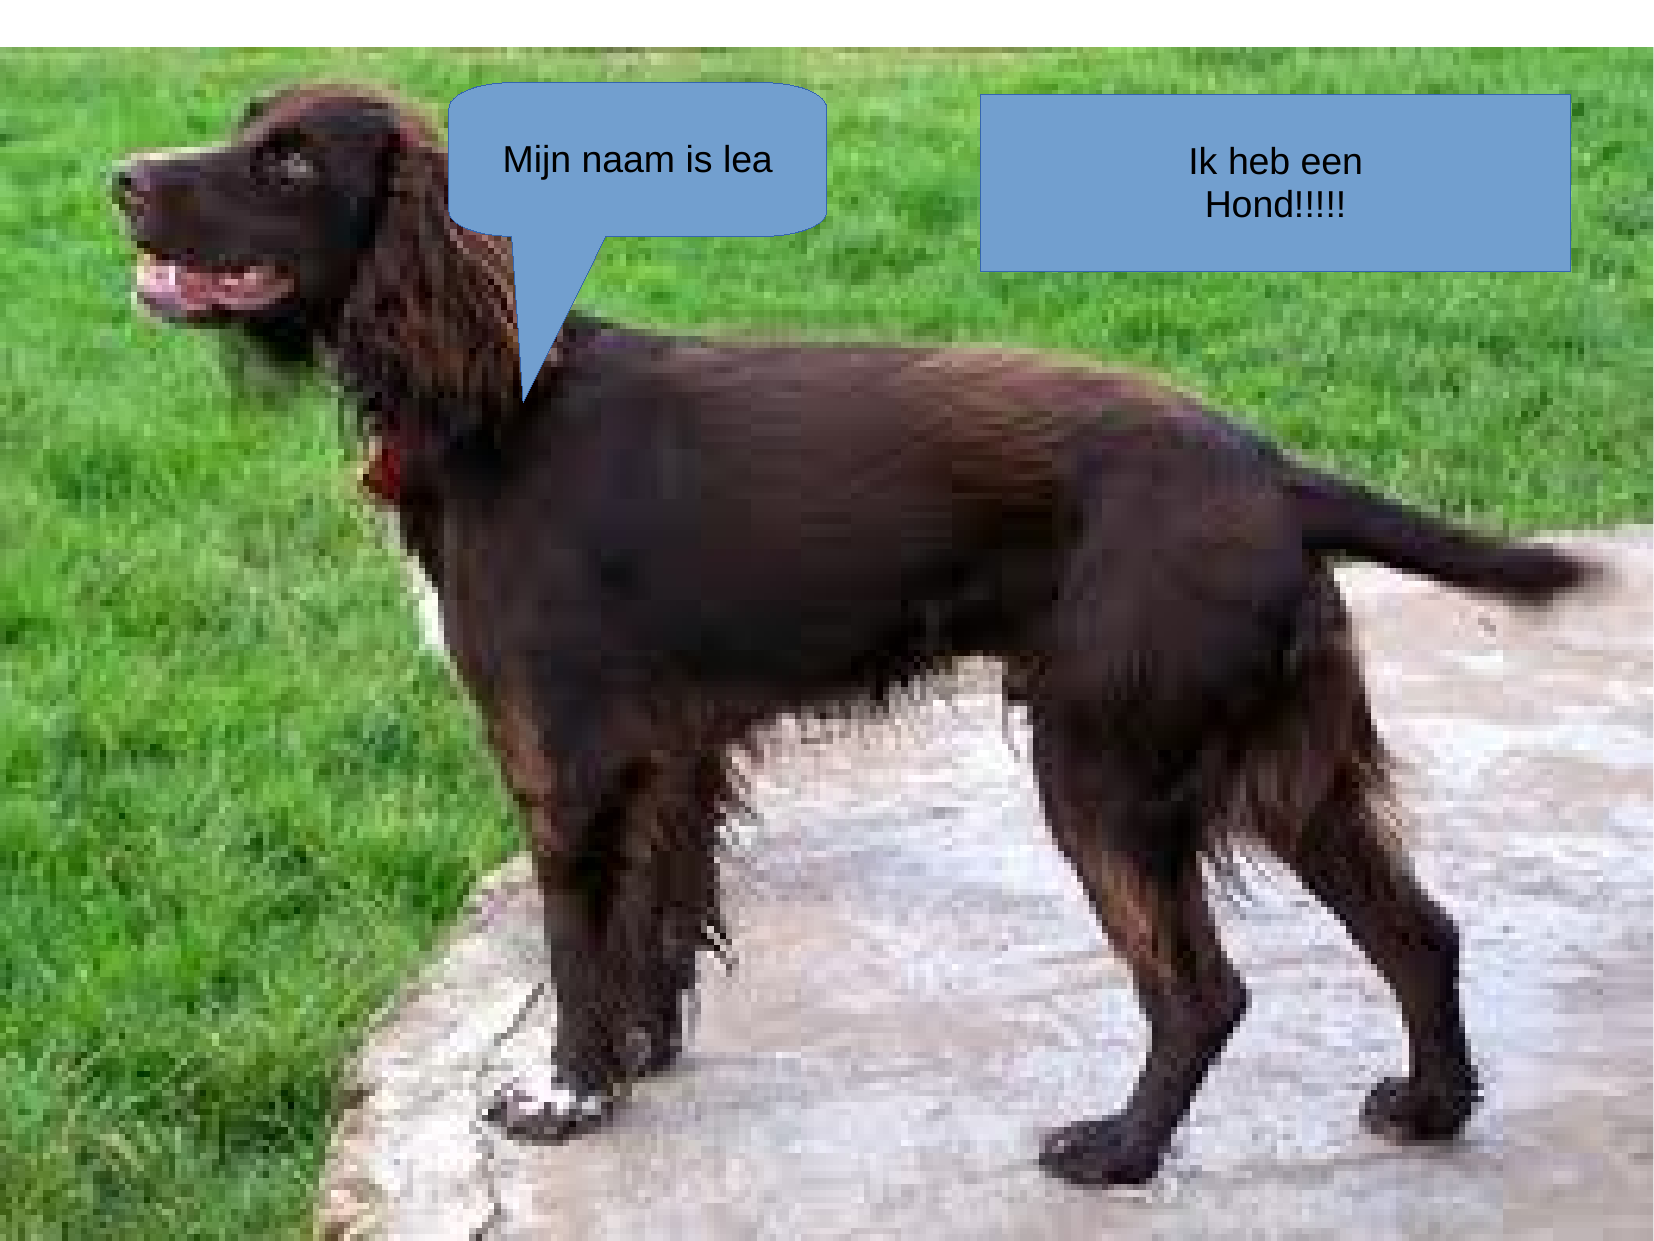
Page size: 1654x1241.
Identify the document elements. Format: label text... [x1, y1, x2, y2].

text_box Ik heb een Hond!!!!! [980, 94, 1571, 272]
text_box Mijn naam is lea [448, 82, 827, 403]
picture [0, 47, 1654, 1241]
